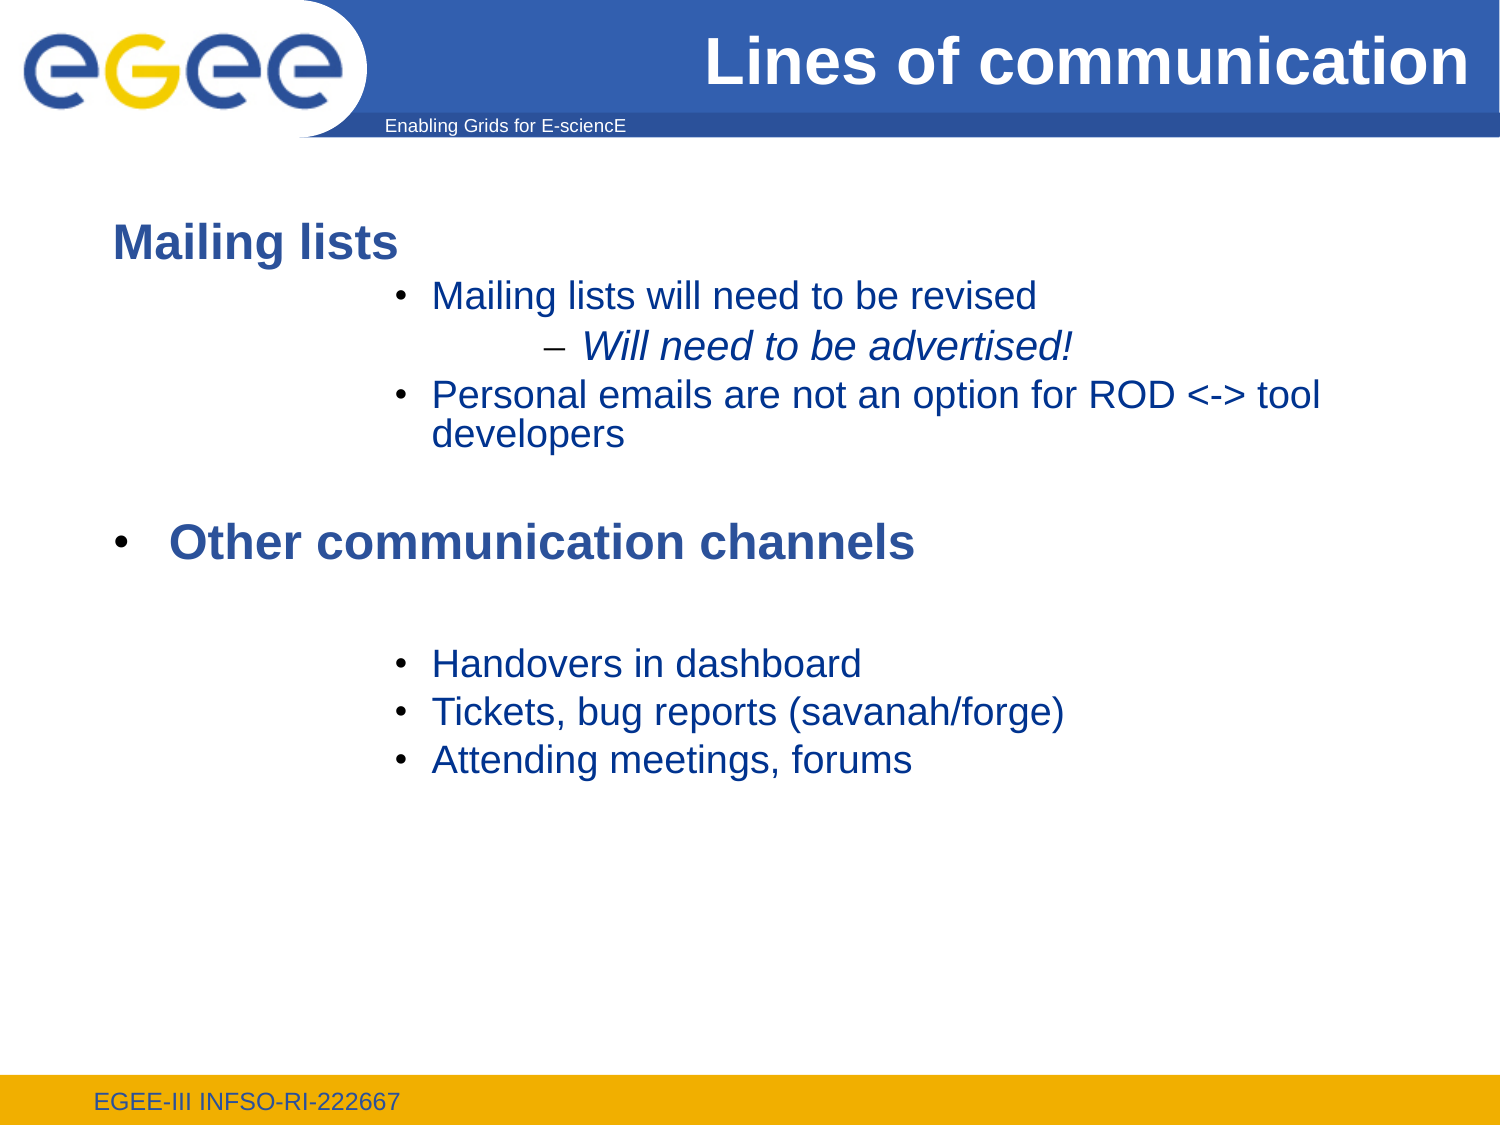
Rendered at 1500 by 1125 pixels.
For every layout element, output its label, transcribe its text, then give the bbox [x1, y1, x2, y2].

title Lines of communication [369, 0, 1472, 140]
picture [18, 30, 349, 112]
list Mailing lists Mailing lists will need to be revised Will need to be advertised! Personal emails are not an option for ROD <-> tool developers Other communication channels Handovers in dashboard Tickets, bug reports (savanah/forge) Attending meetings, forums [56, 159, 1463, 1033]
